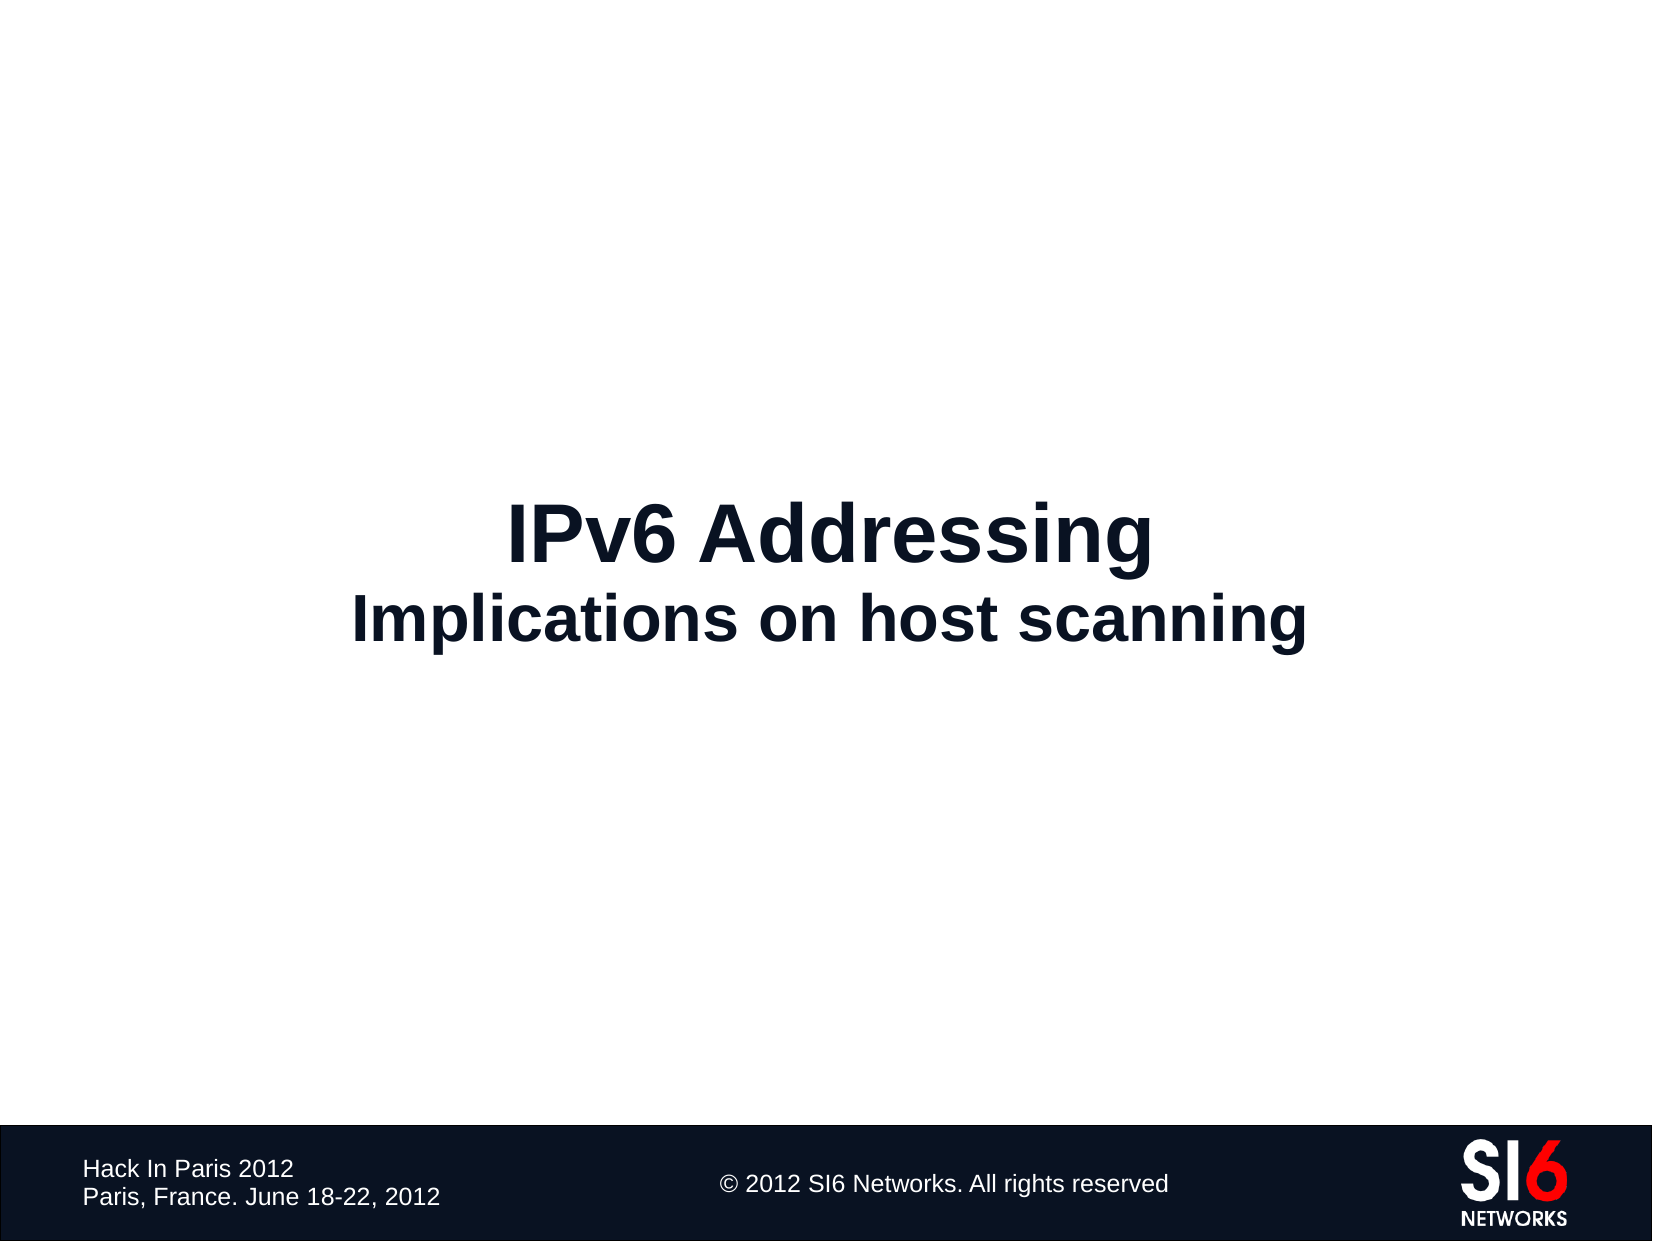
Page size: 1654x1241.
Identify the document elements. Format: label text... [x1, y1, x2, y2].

picture [1461, 1139, 1567, 1226]
title IPv6 Addressing Implications on host scanning [86, 467, 1576, 676]
